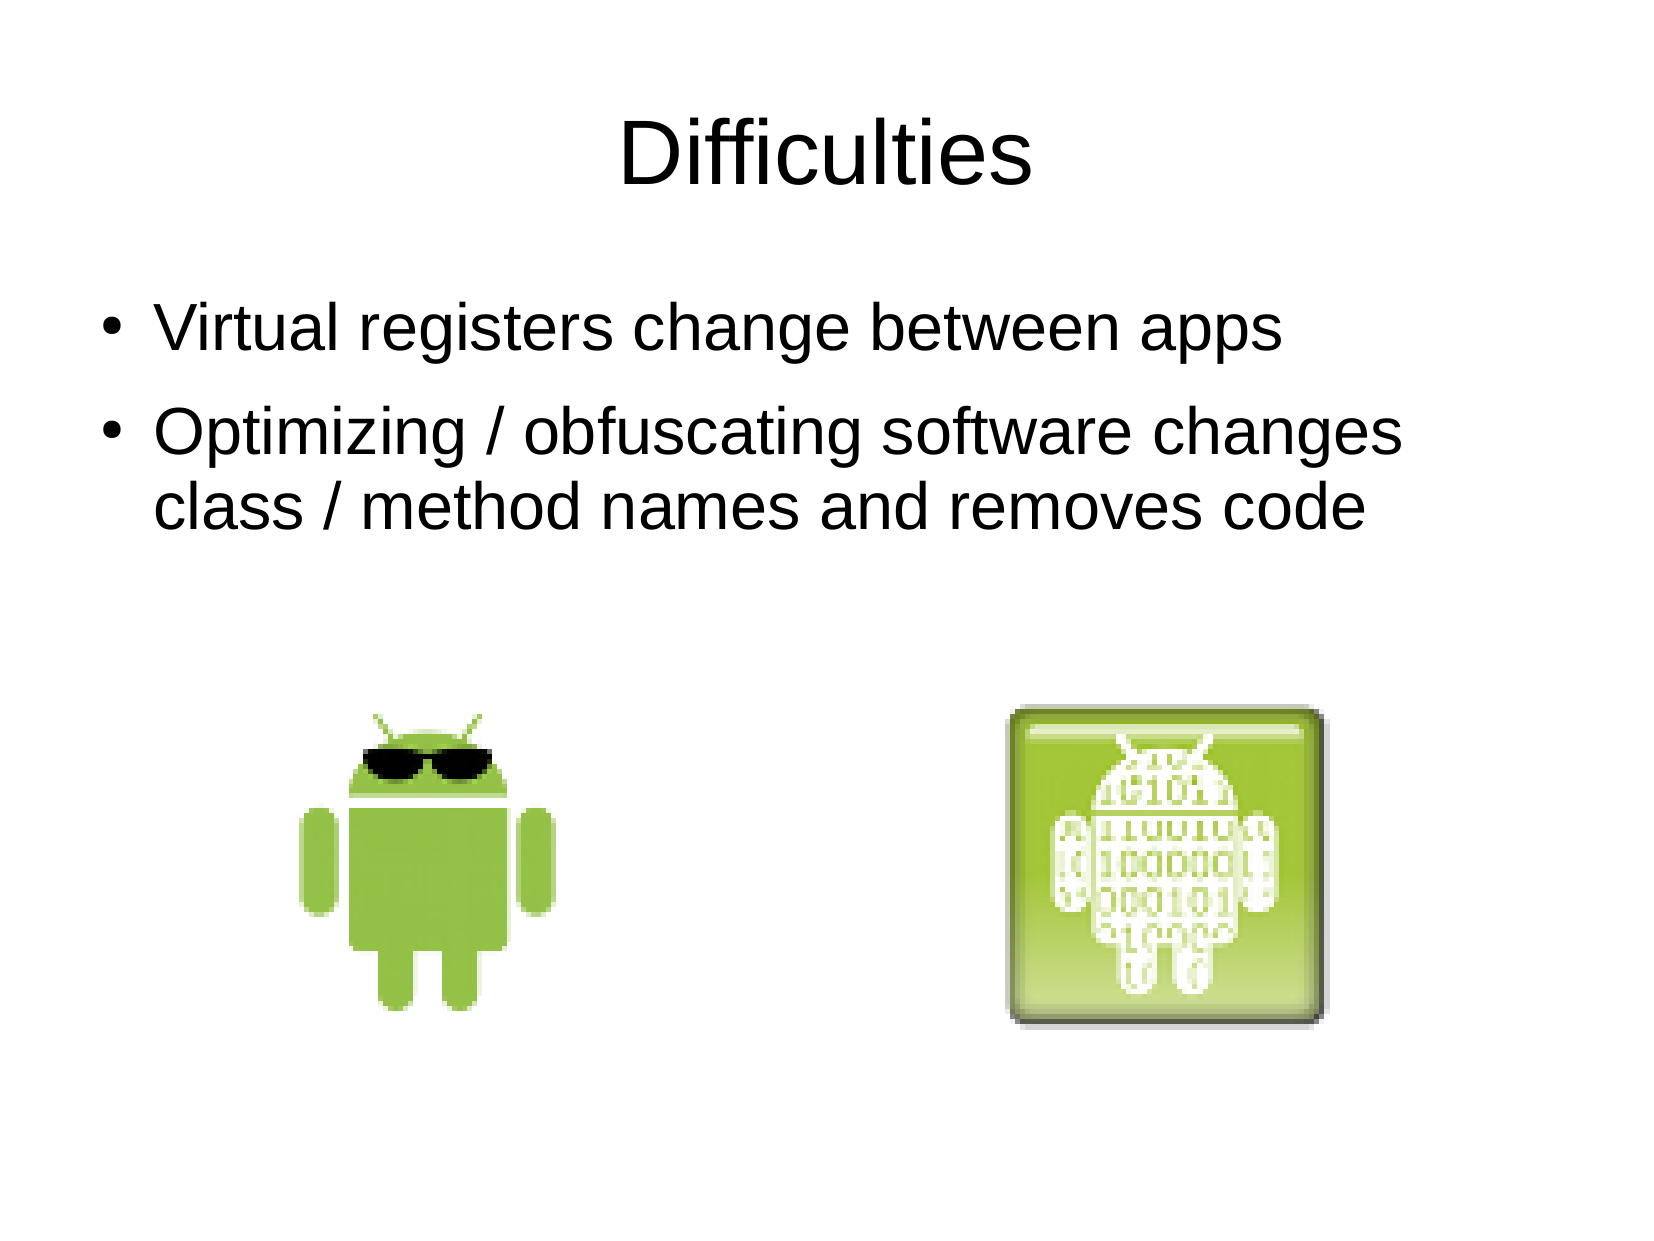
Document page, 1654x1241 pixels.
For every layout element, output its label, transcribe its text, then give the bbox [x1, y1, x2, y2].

picture [1005, 704, 1330, 1030]
list Virtual registers change between apps Optimizing / obfuscating software changes class / method names and removes code [82, 290, 1538, 1010]
picture [270, 705, 586, 1021]
title Difficulties [82, 49, 1571, 257]
